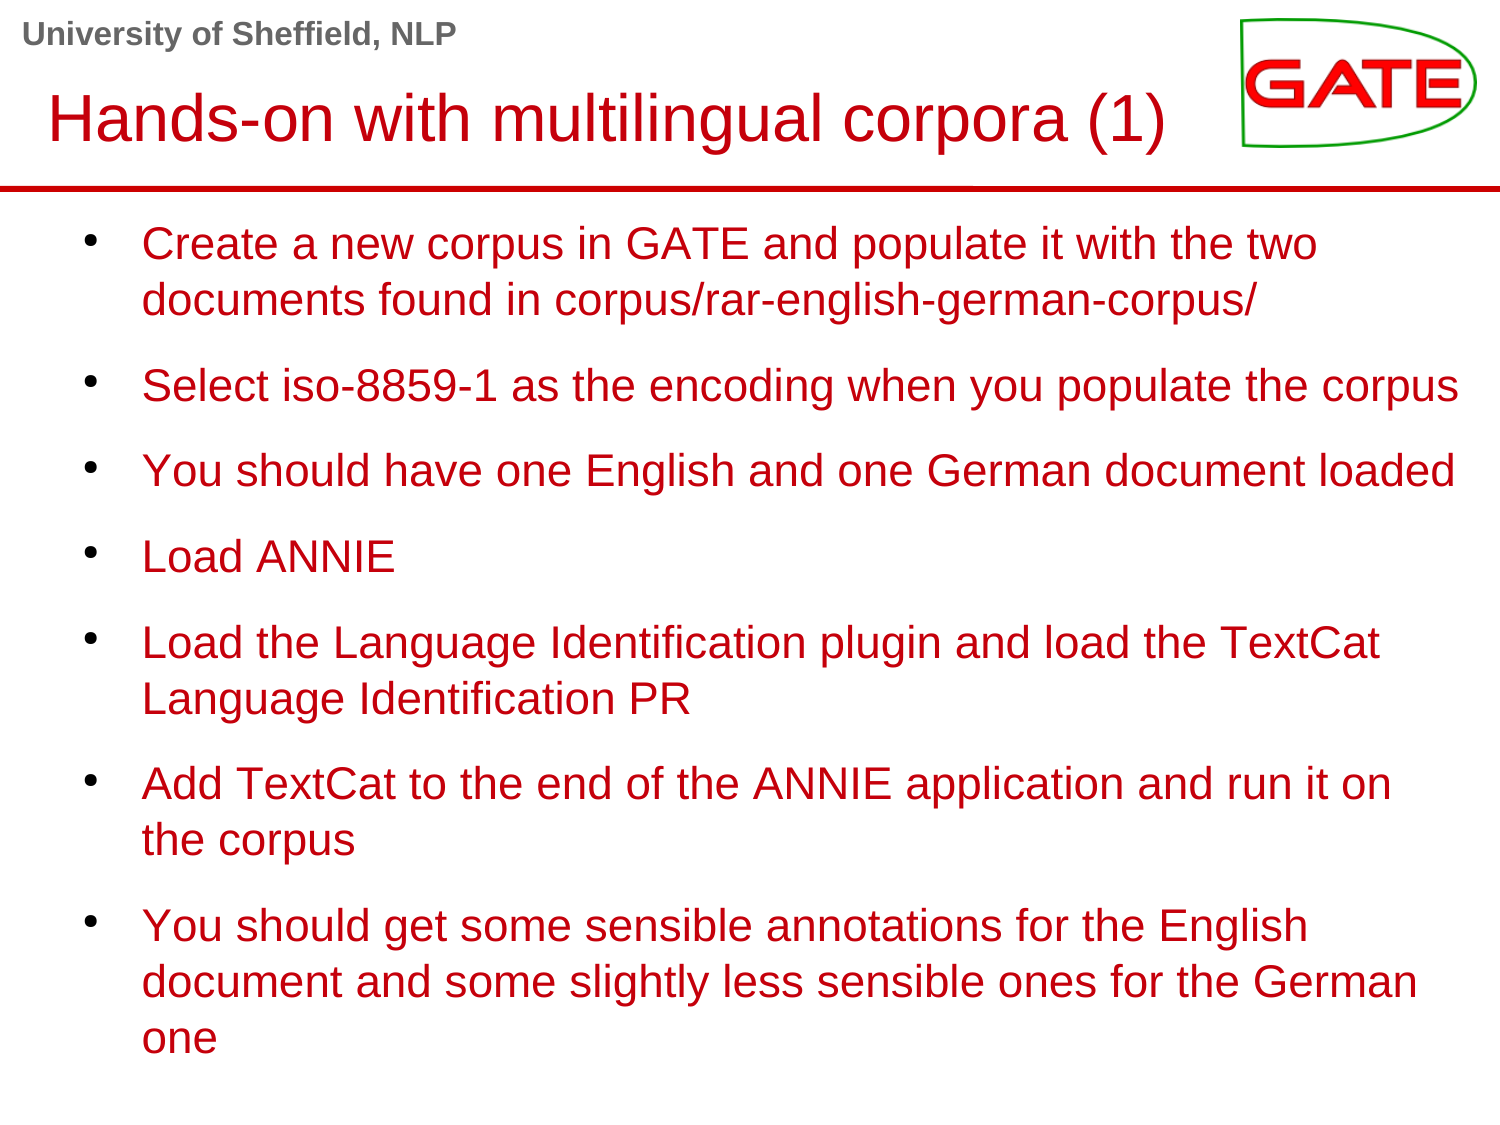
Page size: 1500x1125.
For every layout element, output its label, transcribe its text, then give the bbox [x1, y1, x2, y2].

title Hands-on with multilingual corpora (1) [47, 66, 1241, 173]
list Create a new corpus in GATE and populate it with the two documents found in corpus/rar-english-german-corpus/ Select iso-8859-1 as the encoding when you populate the corpus You should have one English and one German document loaded Load ANNIE Load the Language Identification plugin and load the TextCat Language Identification PR Add TextCat to the end of the ANNIE application and run it on the corpus You should get some sensible annotations for the English document and some slightly less sensible ones for the German one [82, 212, 1465, 1063]
picture [1240, 18, 1477, 148]
